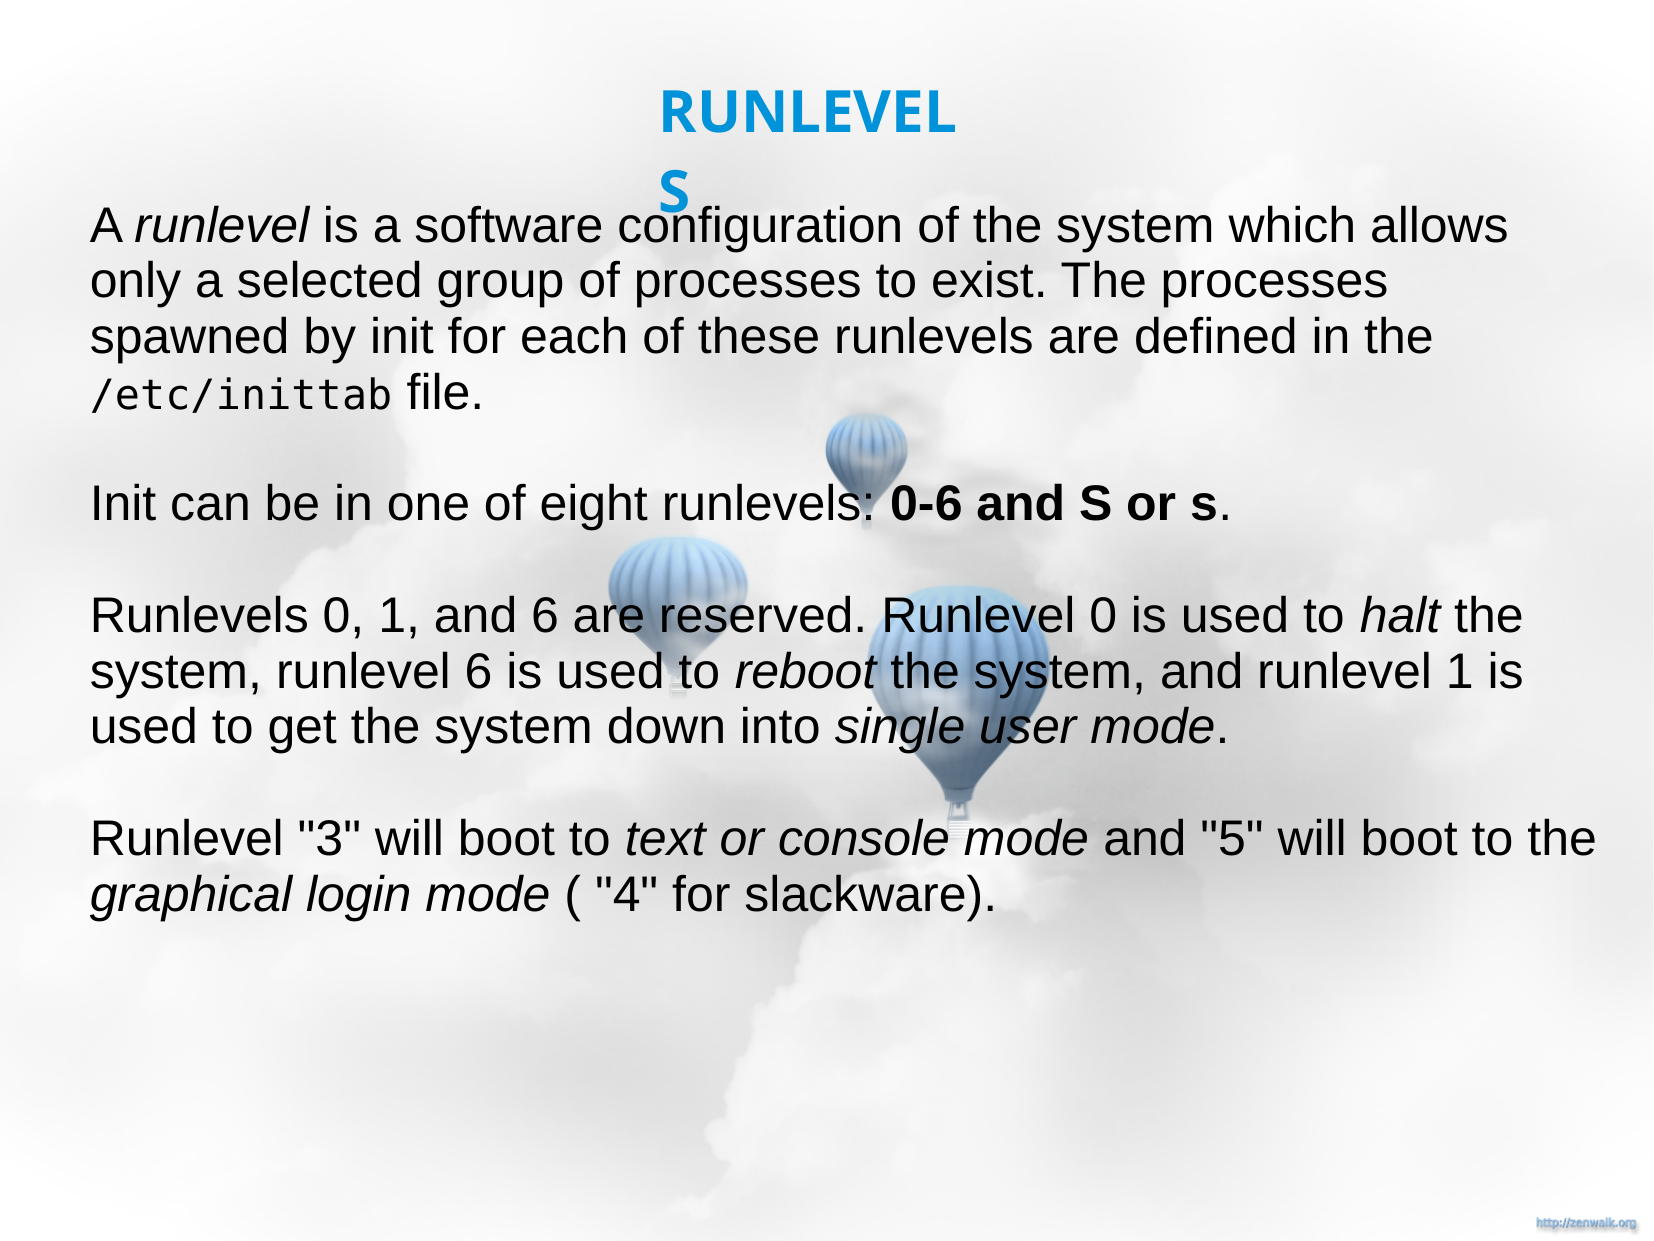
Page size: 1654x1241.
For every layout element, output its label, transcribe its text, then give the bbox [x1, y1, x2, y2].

text_box A runlevel is a software configuration of the system which allows only a selected group of processes to exist. The processes spawned by init for each of these runlevels are defined in the /etc/inittab file. Init can be in one of eight runlevels: 0-6 and S or s. Runlevels 0, 1, and 6 are reserved. Runlevel 0 is used to halt the system, runlevel 6 is used to reboot the system, and runlevel 1 is used to get the system down into single user mode. Runlevel "3" will boot to text or console mode and "5" will boot to the graphical login mode ( "4" for slackware). [75, 189, 1613, 930]
text_box RUNLEVELS [644, 63, 986, 149]
